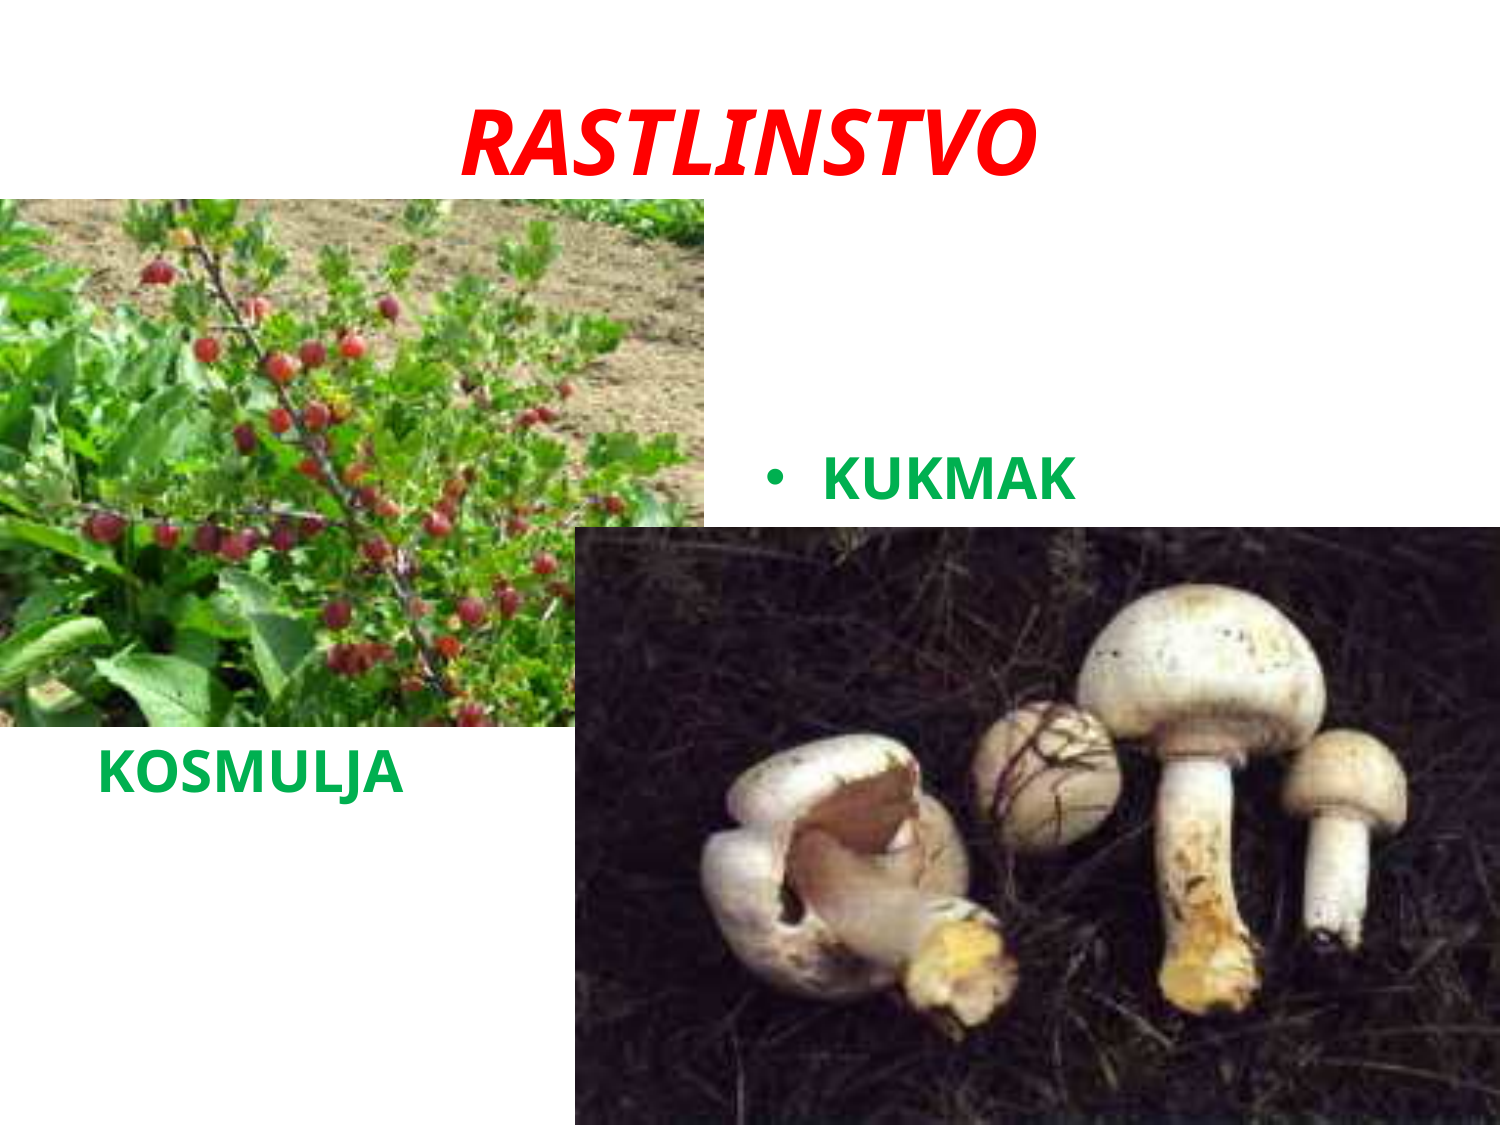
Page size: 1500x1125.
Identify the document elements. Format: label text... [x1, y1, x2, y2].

picture [0, 199, 1500, 1125]
list KUKMAK [750, 433, 1413, 1087]
title RASTLINSTVO [75, 45, 1425, 233]
text_box KOSMULJA [82, 726, 476, 812]
